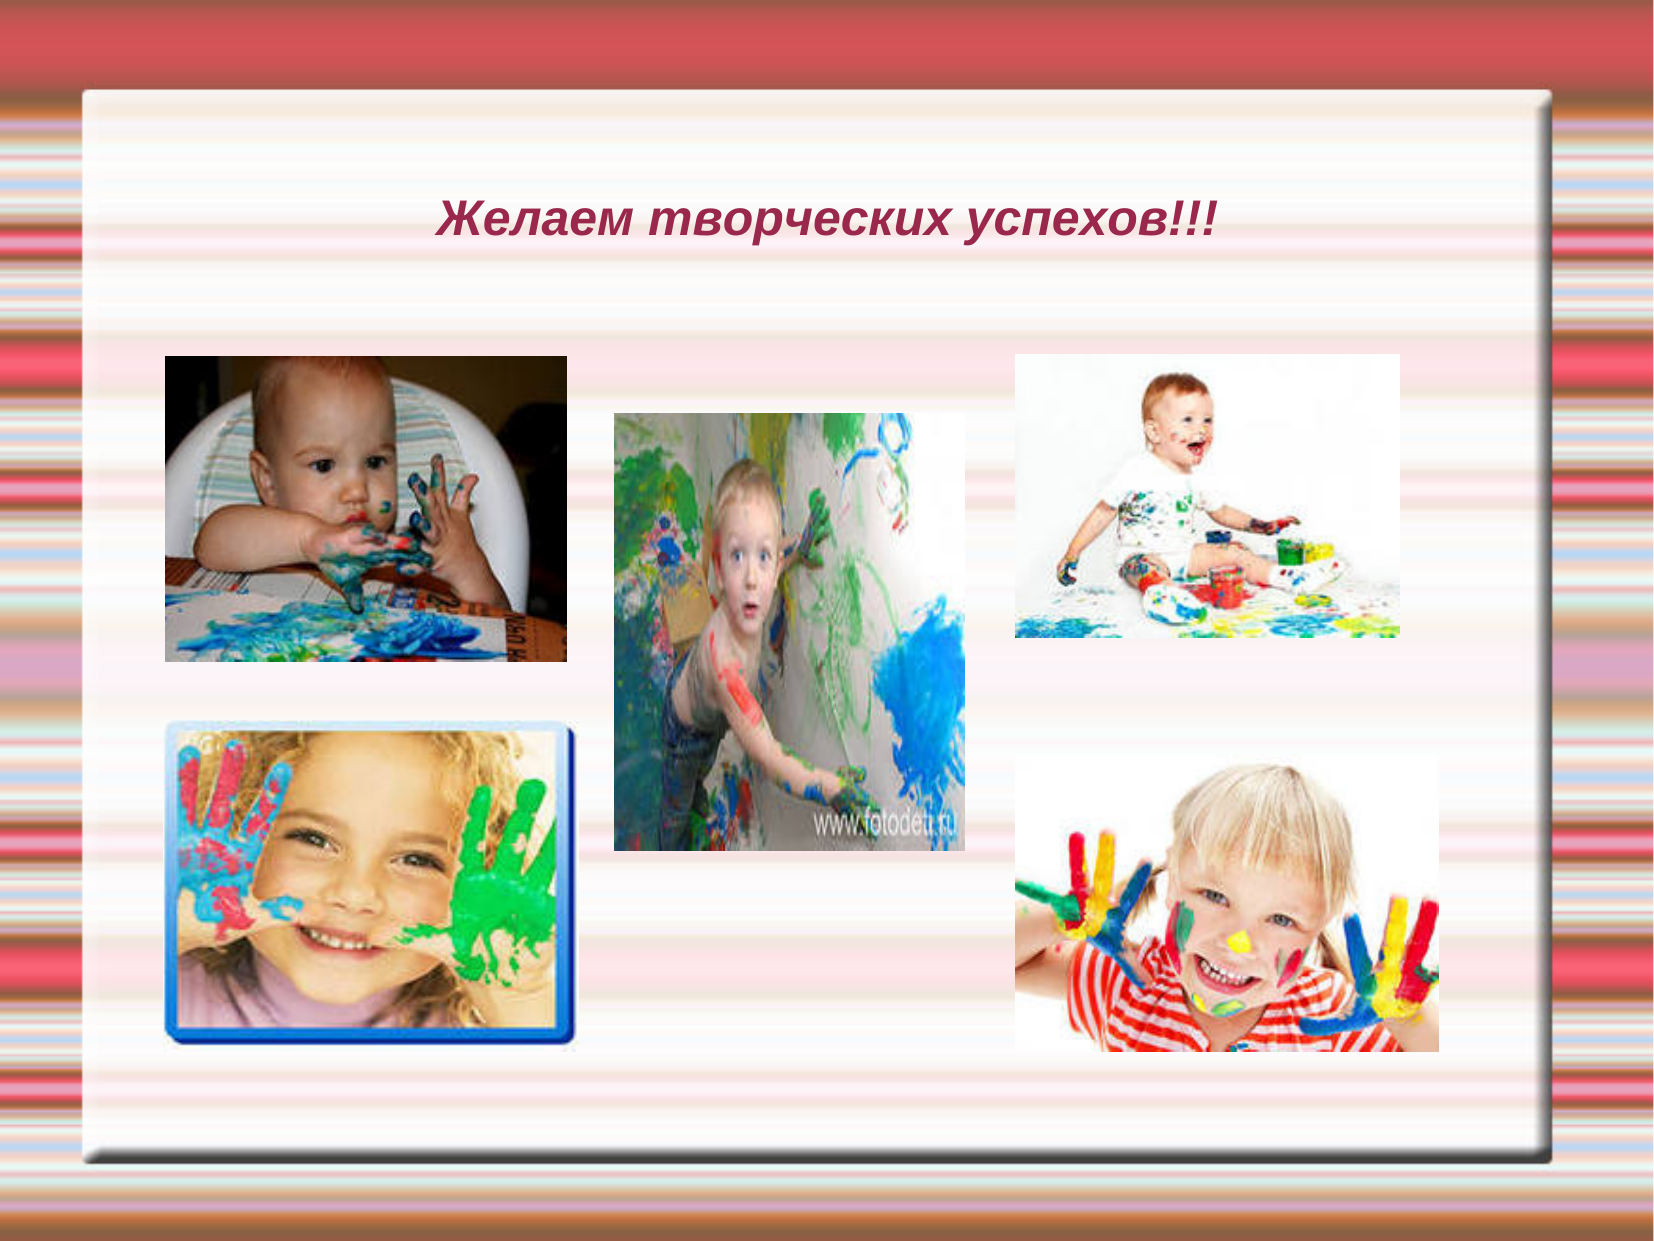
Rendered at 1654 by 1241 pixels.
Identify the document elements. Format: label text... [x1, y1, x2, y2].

title Желаем творческих успехов!!! [121, 114, 1534, 322]
picture [0, 0, 1654, 1241]
